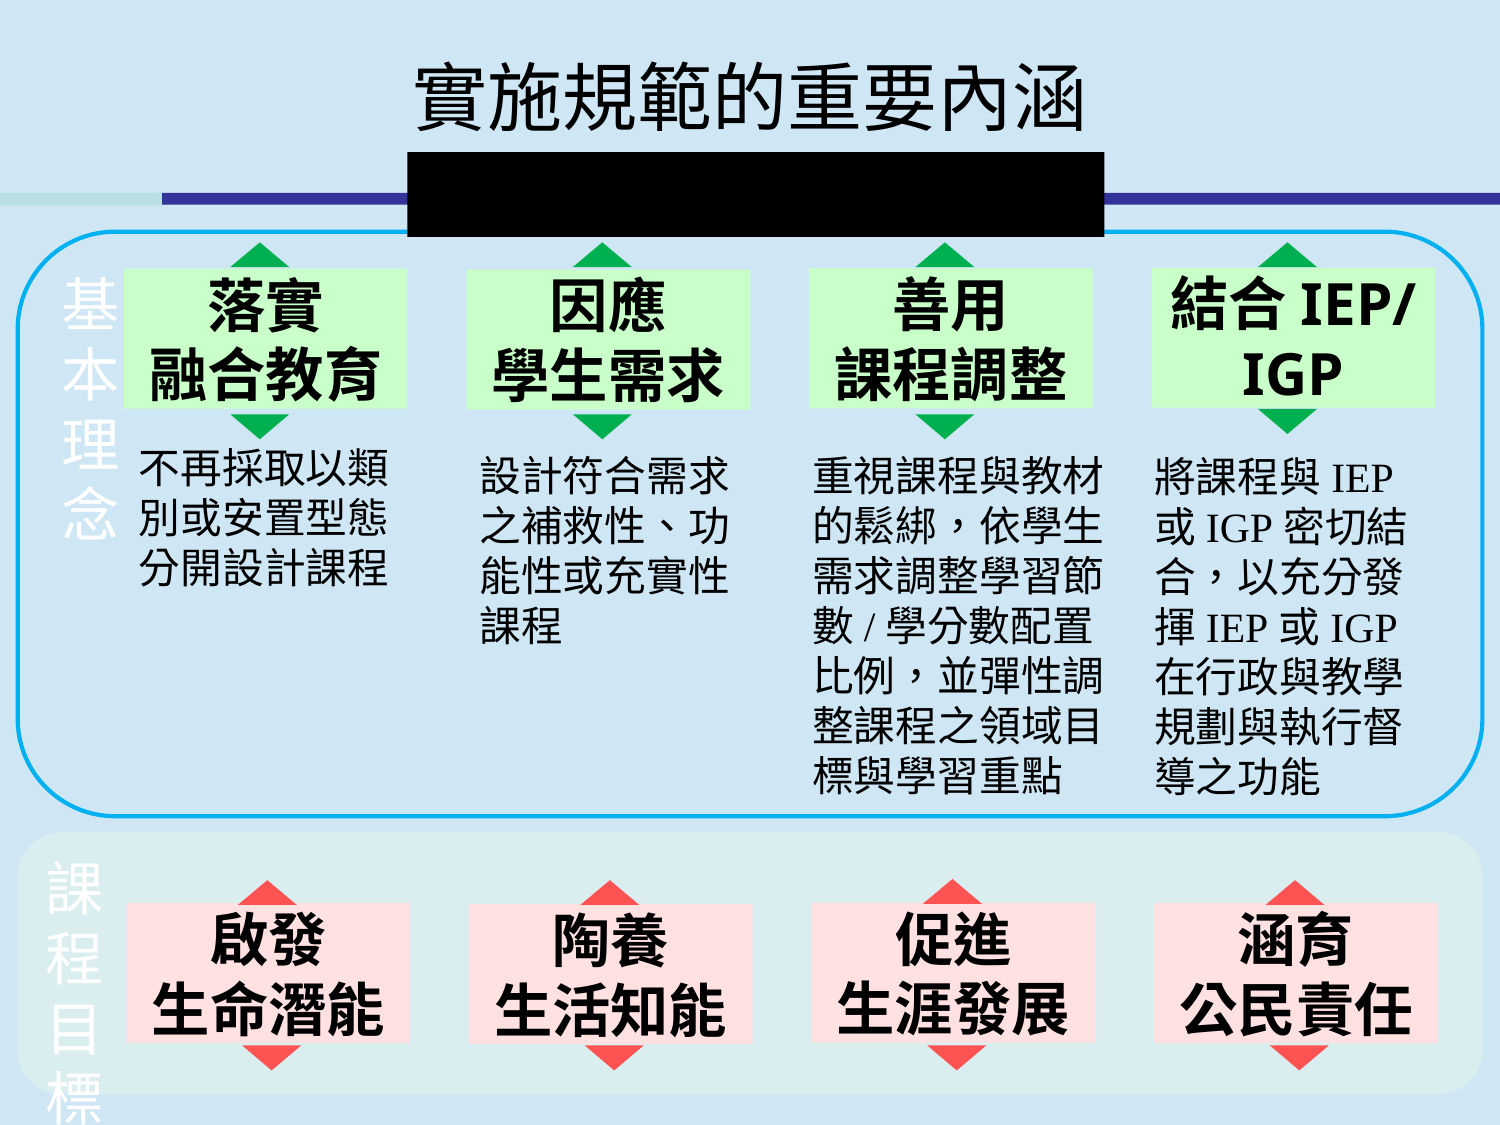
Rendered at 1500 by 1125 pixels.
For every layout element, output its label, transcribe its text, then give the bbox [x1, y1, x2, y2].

text_box 涵育 公民責任 [1154, 903, 1438, 1044]
text_box 善用 課程調整 [809, 268, 1093, 409]
text_box [580, 880, 640, 905]
text_box 不再採取以類別或安置型態分開設計課程 [124, 434, 408, 600]
text_box [230, 242, 290, 268]
text_box 肆、基本理念與課程目標 [407, 152, 1105, 237]
text_box [1269, 1045, 1329, 1071]
text_box [915, 414, 975, 440]
text_box [1257, 408, 1317, 434]
text_box [0, 192, 407, 206]
text_box [242, 1045, 302, 1071]
text_box [1105, 192, 1500, 205]
text_box [572, 414, 632, 440]
text_box [584, 1045, 644, 1071]
text_box [1265, 880, 1325, 905]
text_box 將課程與IEP或IGP密切結合，以充分發揮IEP或IGP在行政與教學規劃與執行督導之功能 [1139, 442, 1459, 808]
text_box [572, 242, 632, 268]
text_box 基 本 理 念 [17, 231, 1483, 817]
text_box 重視課程與教材的鬆綁，依學生需求調整學習節數/學分數配置比例，並彈性調整課程之領域目標與學習重點 [797, 441, 1144, 807]
text_box [915, 242, 975, 268]
text_box 課 程 目 標 [17, 832, 1483, 1095]
text_box [1257, 242, 1317, 268]
text_box 因應 學生需求 [466, 269, 751, 410]
text_box 實施規範的重要內涵 [0, 42, 1500, 148]
text_box 啟發 生命潛能 [126, 902, 411, 1043]
text_box 促進 生涯發展 [811, 902, 1096, 1043]
text_box 陶養 生活知能 [469, 903, 753, 1044]
text_box [230, 414, 290, 440]
text_box [922, 878, 982, 904]
text_box [237, 880, 297, 905]
text_box 設計符合需求之補救性、功能性或充實性課程 [464, 441, 762, 657]
text_box 落實 融合教育 [124, 268, 408, 409]
text_box [927, 1045, 987, 1071]
text_box 結合IEP/IGP [1151, 267, 1436, 408]
